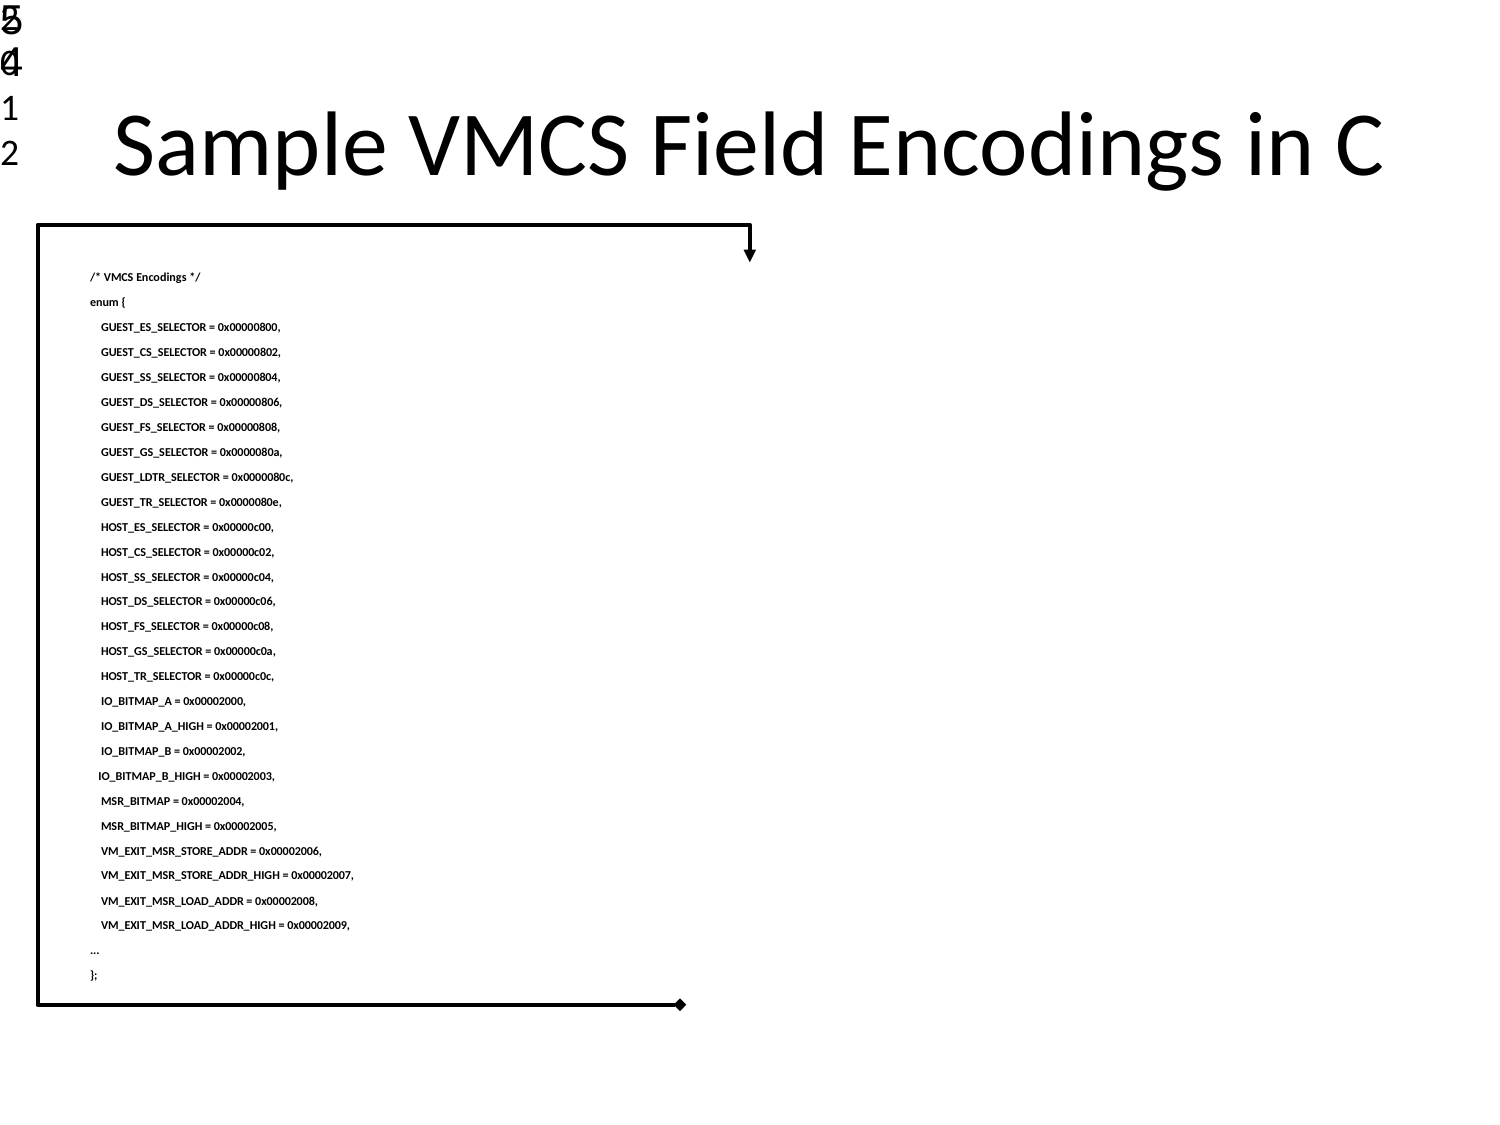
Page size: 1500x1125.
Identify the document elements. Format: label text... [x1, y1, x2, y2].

title Sample VMCS Field Encodings in C [75, 45, 1425, 233]
list /* VMCS Encodings */ enum { GUEST_ES_SELECTOR = 0x00000800, GUEST_CS_SELECTOR = 0x00000802, GUEST_SS_SELECTOR = 0x00000804, GUEST_DS_SELECTOR = 0x00000806, GUEST_FS_SELECTOR = 0x00000808, GUEST_GS_SELECTOR = 0x0000080a, GUEST_LDTR_SELECTOR = 0x0000080c, GUEST_TR_SELECTOR = 0x0000080e, HOST_ES_SELECTOR = 0x00000c00, HOST_CS_SELECTOR = 0x00000c02, HOST_SS_SELECTOR = 0x00000c04, HOST_DS_SELECTOR = 0x00000c06, HOST_FS_SELECTOR = 0x00000c08, HOST_GS_SELECTOR = 0x00000c0a, HOST_TR_SELECTOR = 0x00000c0c, IO_BITMAP_A = 0x00002000, IO_BITMAP_A_HIGH = 0x00002001, IO_BITMAP_B = 0x00002002, IO_BITMAP_B_HIGH = 0x00002003, MSR_BITMAP = 0x00002004, MSR_BITMAP_HIGH = 0x00002005, VM_EXIT_MSR_STORE_ADDR = 0x00002006, VM_EXIT_MSR_STORE_ADDR_HIGH = 0x00002007, VM_EXIT_MSR_LOAD_ADDR = 0x00002008, VM_EXIT_MSR_LOAD_ADDR_HIGH = 0x00002009, ... }; [75, 262, 1425, 1005]
title Sample VMCS Field Encodings in C [75, 227, 748, 233]
